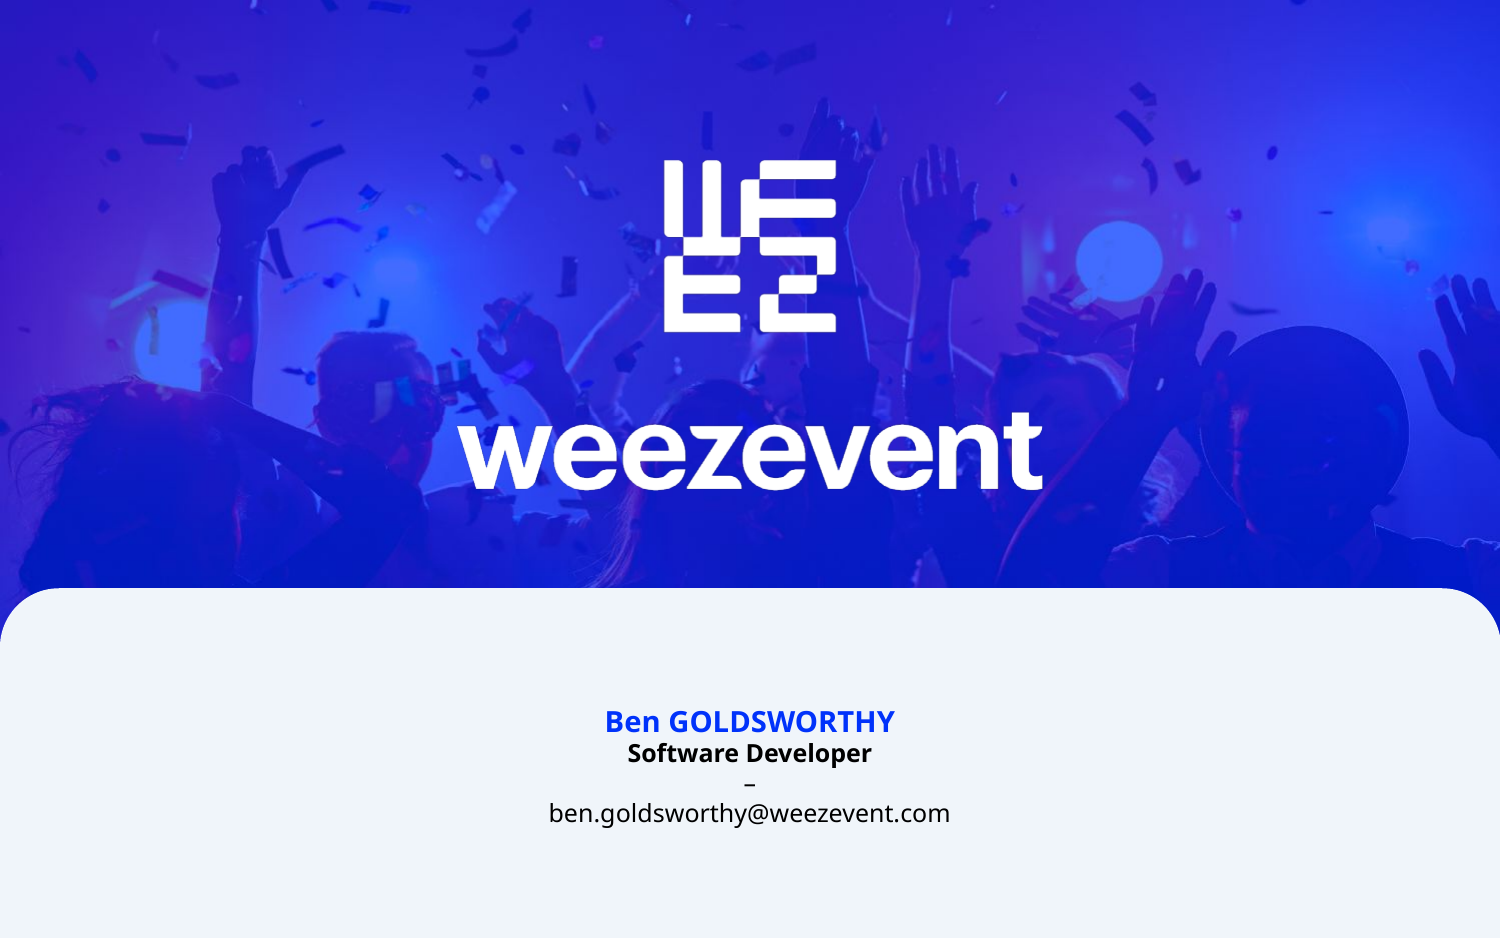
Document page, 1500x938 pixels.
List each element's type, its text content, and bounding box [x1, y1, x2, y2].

picture [0, 0, 1500, 636]
text_box Ben GOLDSWORTHY Software Developer – ben.goldsworthy@weezevent.com [532, 593, 968, 938]
